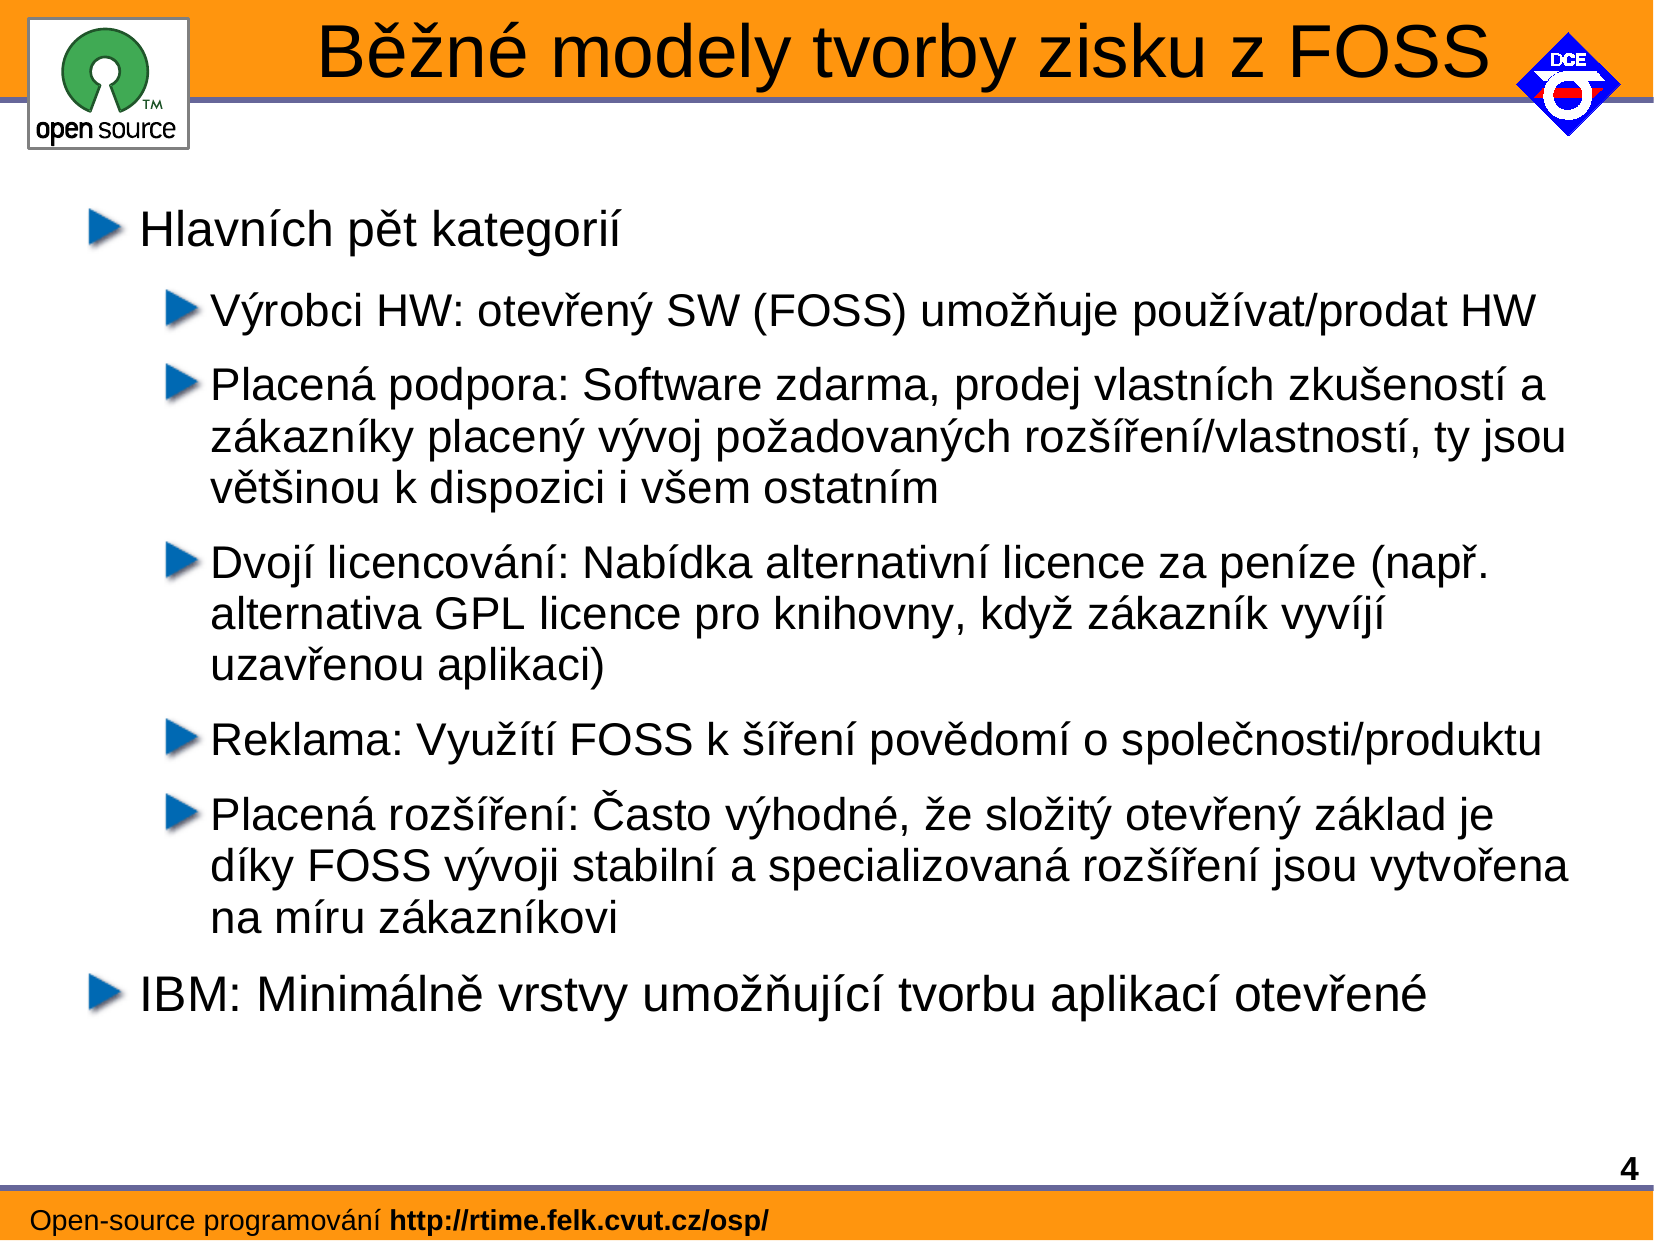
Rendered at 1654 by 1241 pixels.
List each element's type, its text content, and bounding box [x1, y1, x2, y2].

list Hlavních pět kategorií Výrobci HW: otevřený SW (FOSS) umožňuje používat/prodat HW Placená podpora: Software zdarma, prodej vlastních zkušeností a zákazníky placený vývoj požadovaných rozšíření/vlastností, ty jsou většinou k dispozici i všem ostatním Dvojí licencování: Nabídka alternativní licence za peníze (např. alternativa GPL licence pro knihovny, když zákazník vyvíjí uzavřenou aplikaci) Reklama: Využítí FOSS k šíření povědomí o společnosti/produktu Placená rozšíření: Často výhodné, že složitý otevřený základ je díky FOSS vývoji stabilní a specializovaná rozšíření jsou vytvořena na míru zákazníkovi IBM: Minimálně vrstvy umožňující tvorbu aplikací otevřené [68, 201, 1592, 1106]
title Běžné modely tvorby zisku z FOSS [178, 4, 1631, 98]
